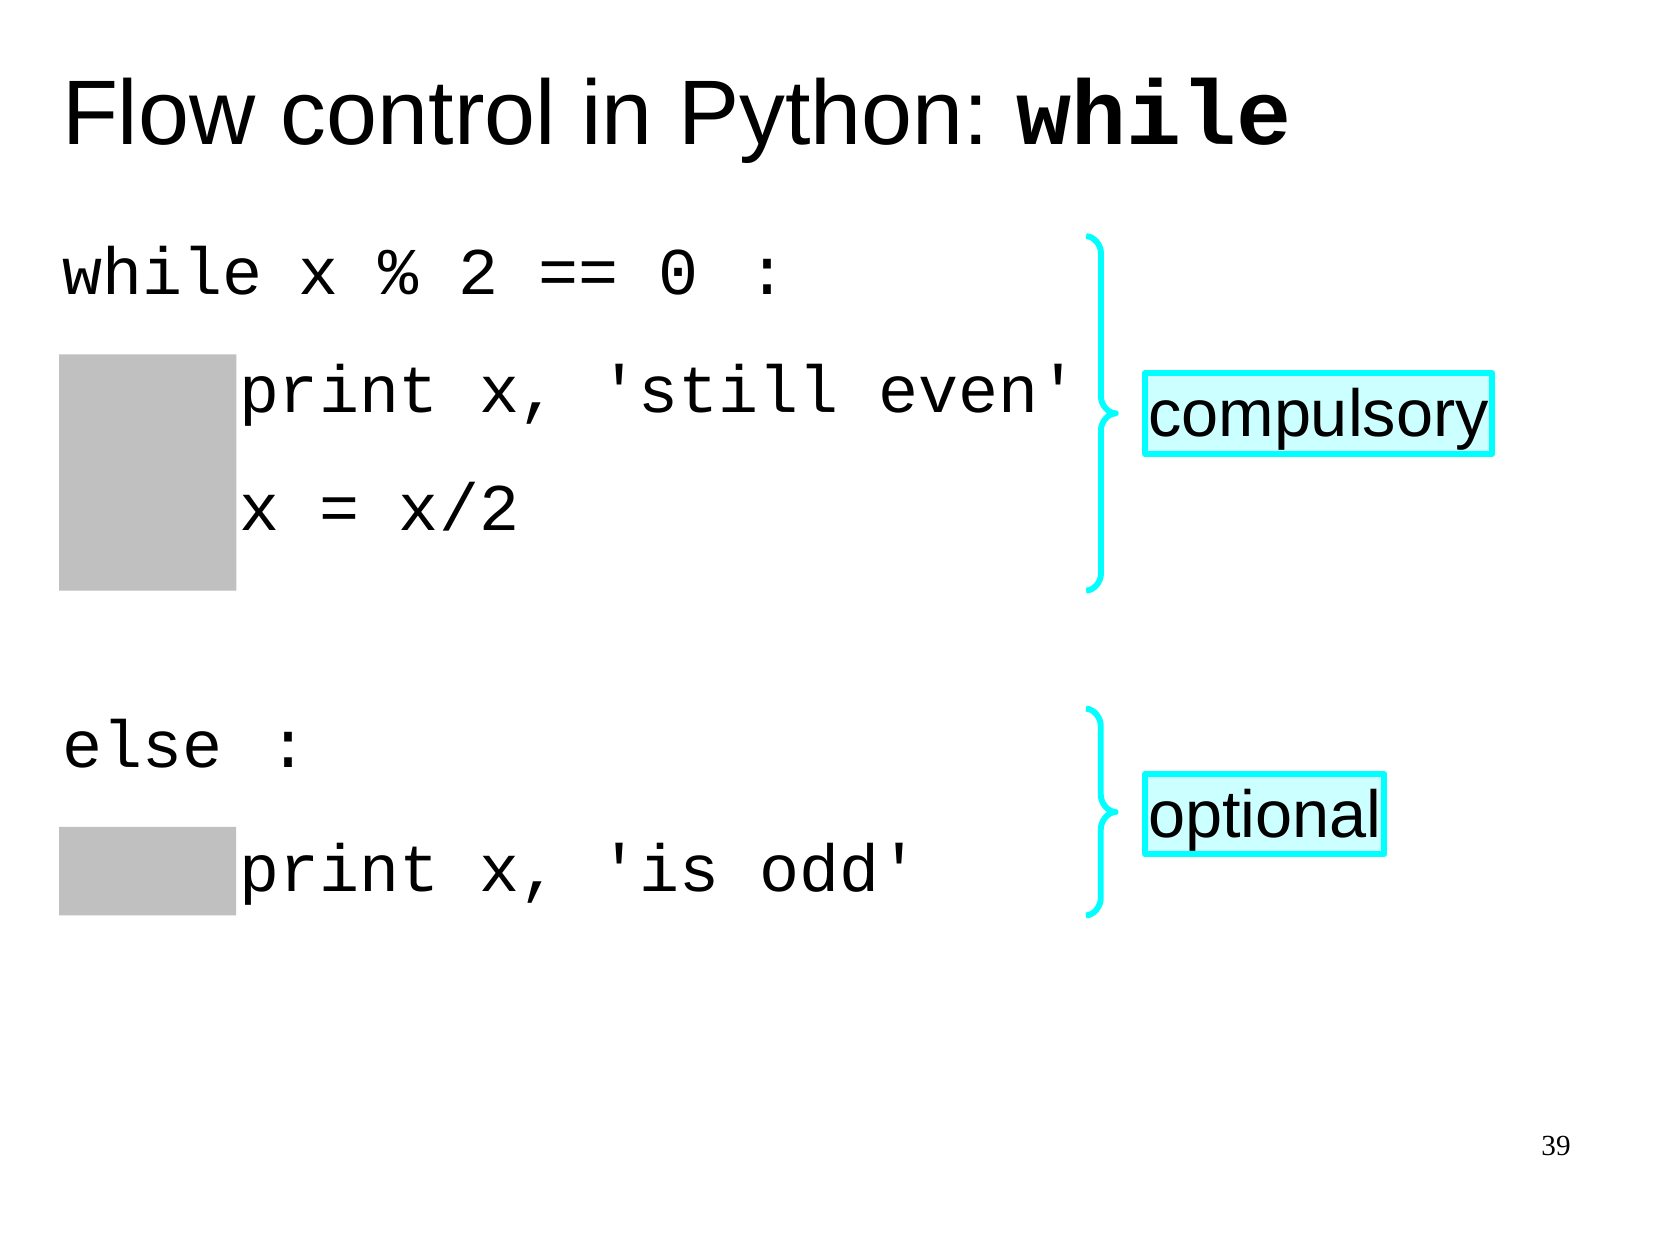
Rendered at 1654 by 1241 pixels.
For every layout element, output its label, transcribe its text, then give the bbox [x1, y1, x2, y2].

text_box Flow control in Python: while [59, 59, 1295, 176]
text_box [59, 354, 237, 591]
text_box x % 2 == 0 [295, 236, 702, 318]
text_box compulsory [1145, 373, 1493, 454]
text_box print x, 'still even' [237, 354, 1083, 436]
text_box : [265, 708, 312, 791]
text_box print x, 'is odd' [237, 832, 923, 915]
text_box : [744, 236, 791, 318]
text_box else [59, 708, 226, 791]
text_box while [59, 236, 266, 318]
text_box x = x/2 [236, 472, 523, 554]
text_box optional [1145, 773, 1385, 855]
text_box [59, 826, 237, 916]
